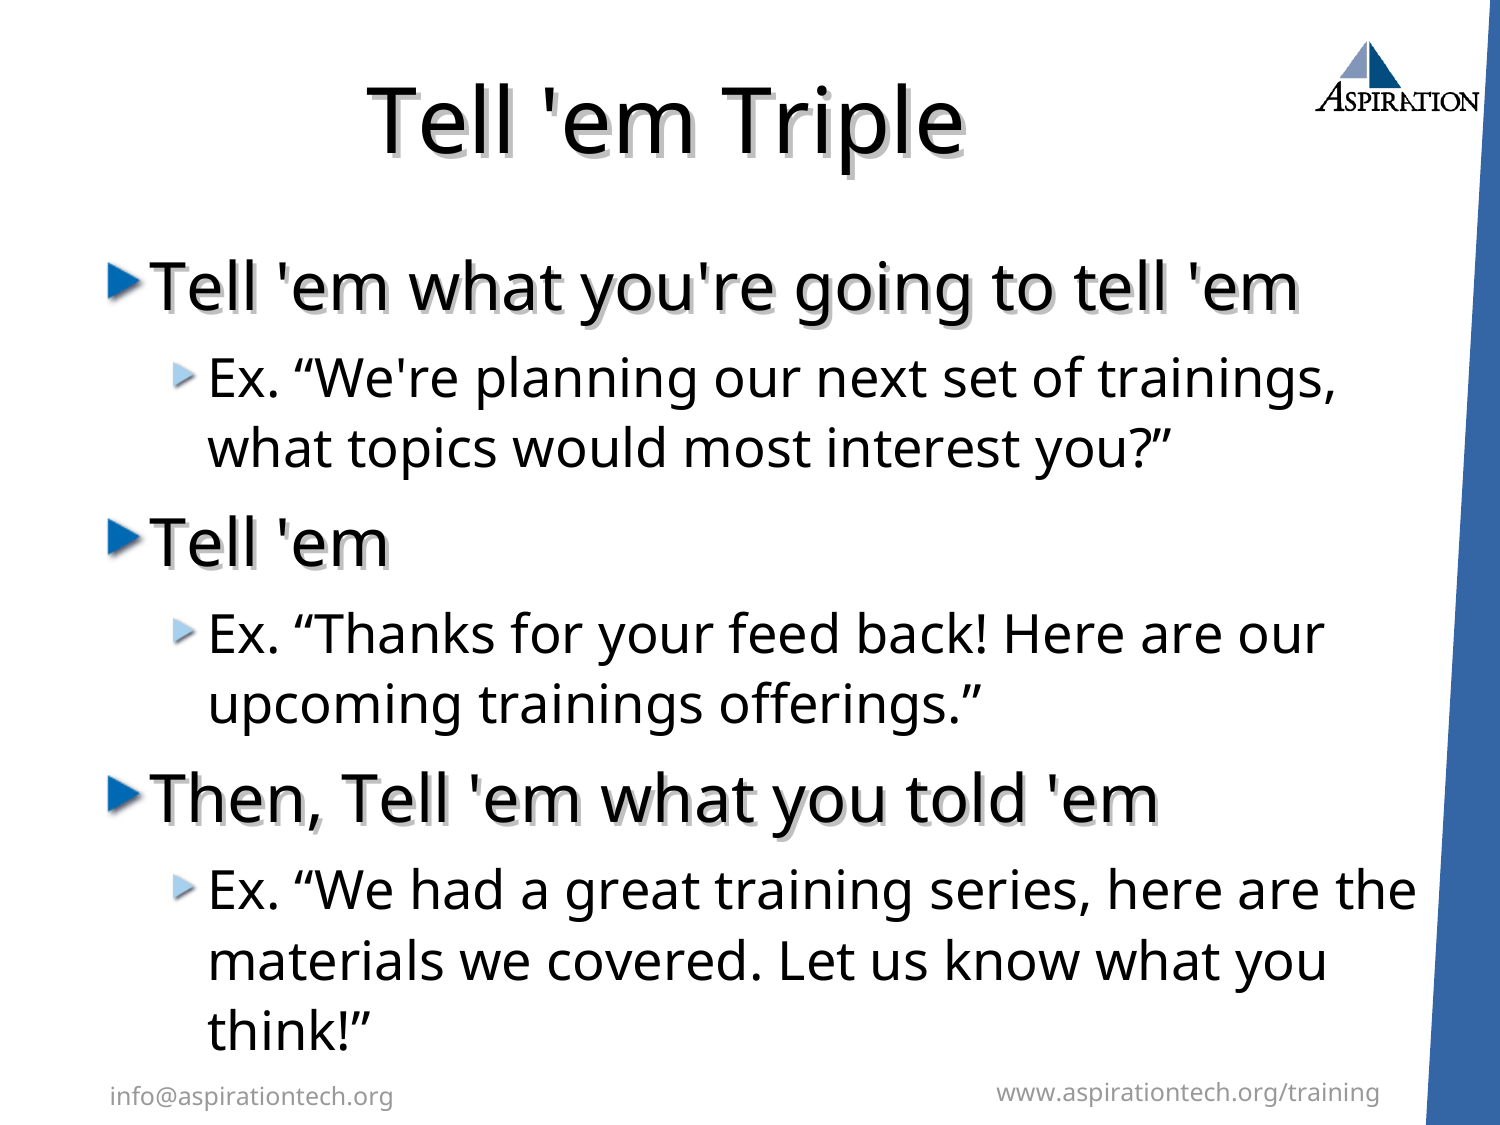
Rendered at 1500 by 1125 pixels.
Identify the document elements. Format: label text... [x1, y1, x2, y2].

picture [1315, 41, 1480, 120]
list Tell 'em what you're going to tell 'em Ex. “We're planning our next set of trainings, what topics would most interest you?” Tell 'em Ex. “Thanks for your feed back! Here are our upcoming trainings offerings.” Then, Tell 'em what you told 'em Ex. “We had a great training series, here are the materials we covered. Let us know what you think!” [49, 238, 1447, 992]
title Tell 'em Triple [49, 19, 1284, 206]
